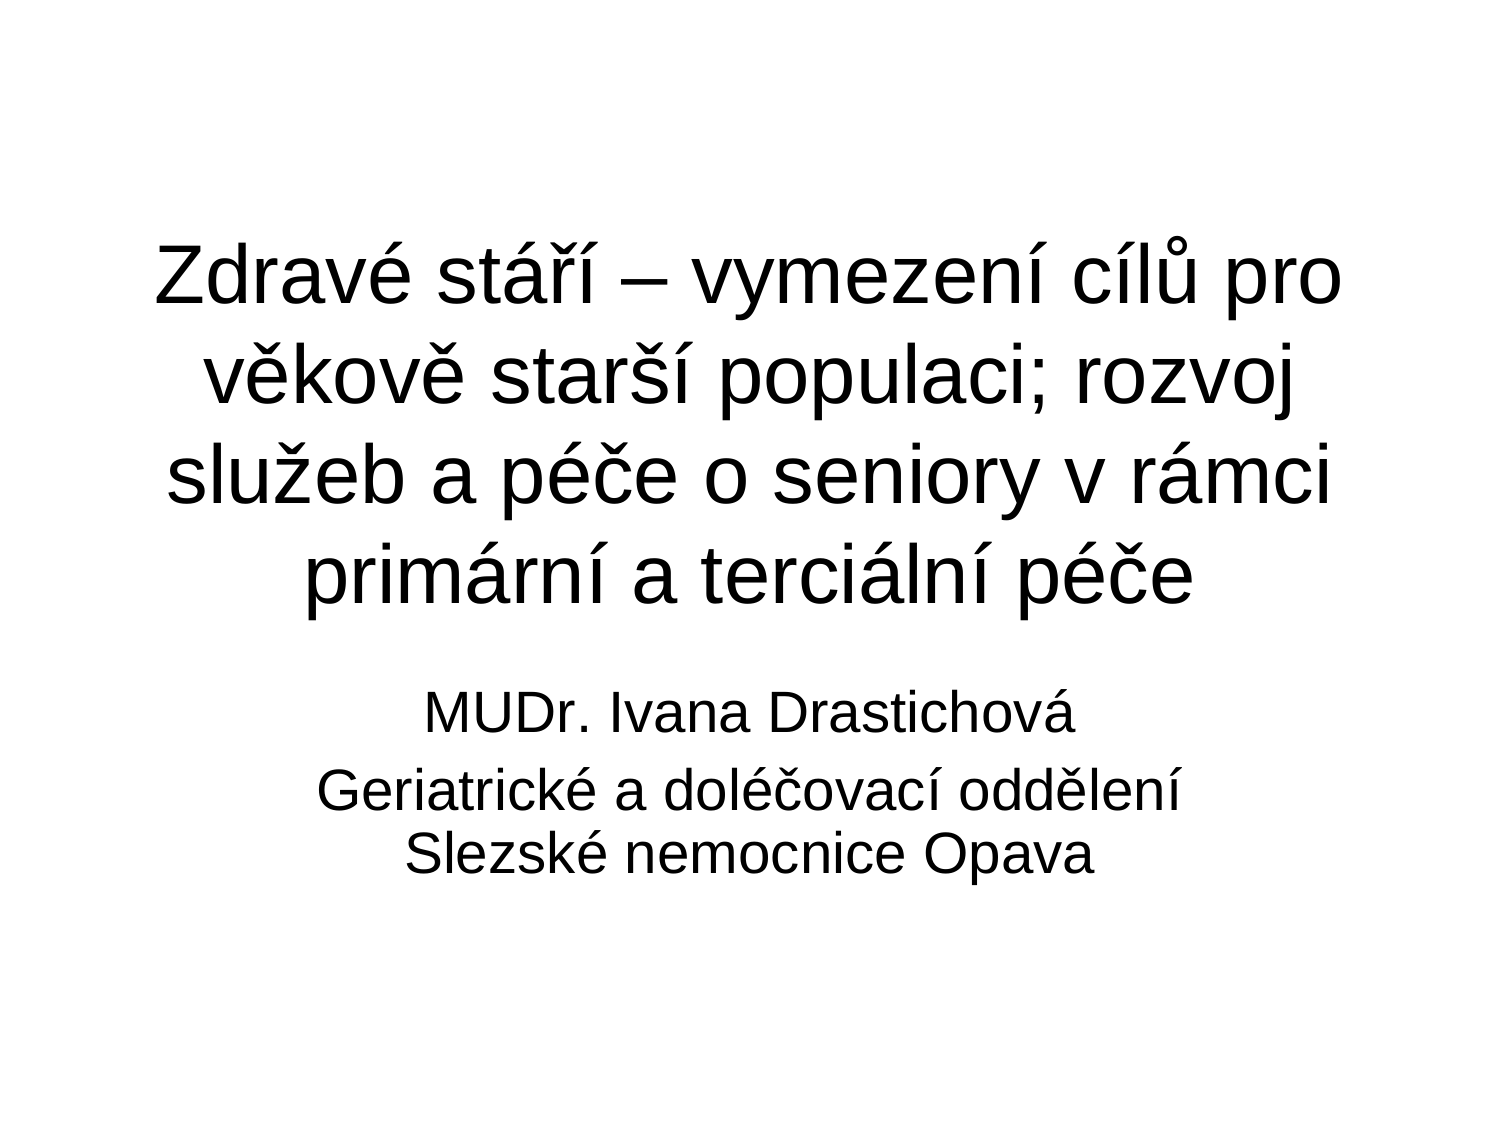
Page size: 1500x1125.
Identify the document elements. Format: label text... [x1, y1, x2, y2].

title Zdravé stáří – vymezení cílů pro věkově starší populaci; rozvoj služeb a péče o seniory v rámci primární a terciální péče [112, 212, 1388, 454]
subtitle MUDr. Ivana Drastichová Geriatrické a doléčovací oddělení Slezské nemocnice Opava [225, 674, 1276, 925]
